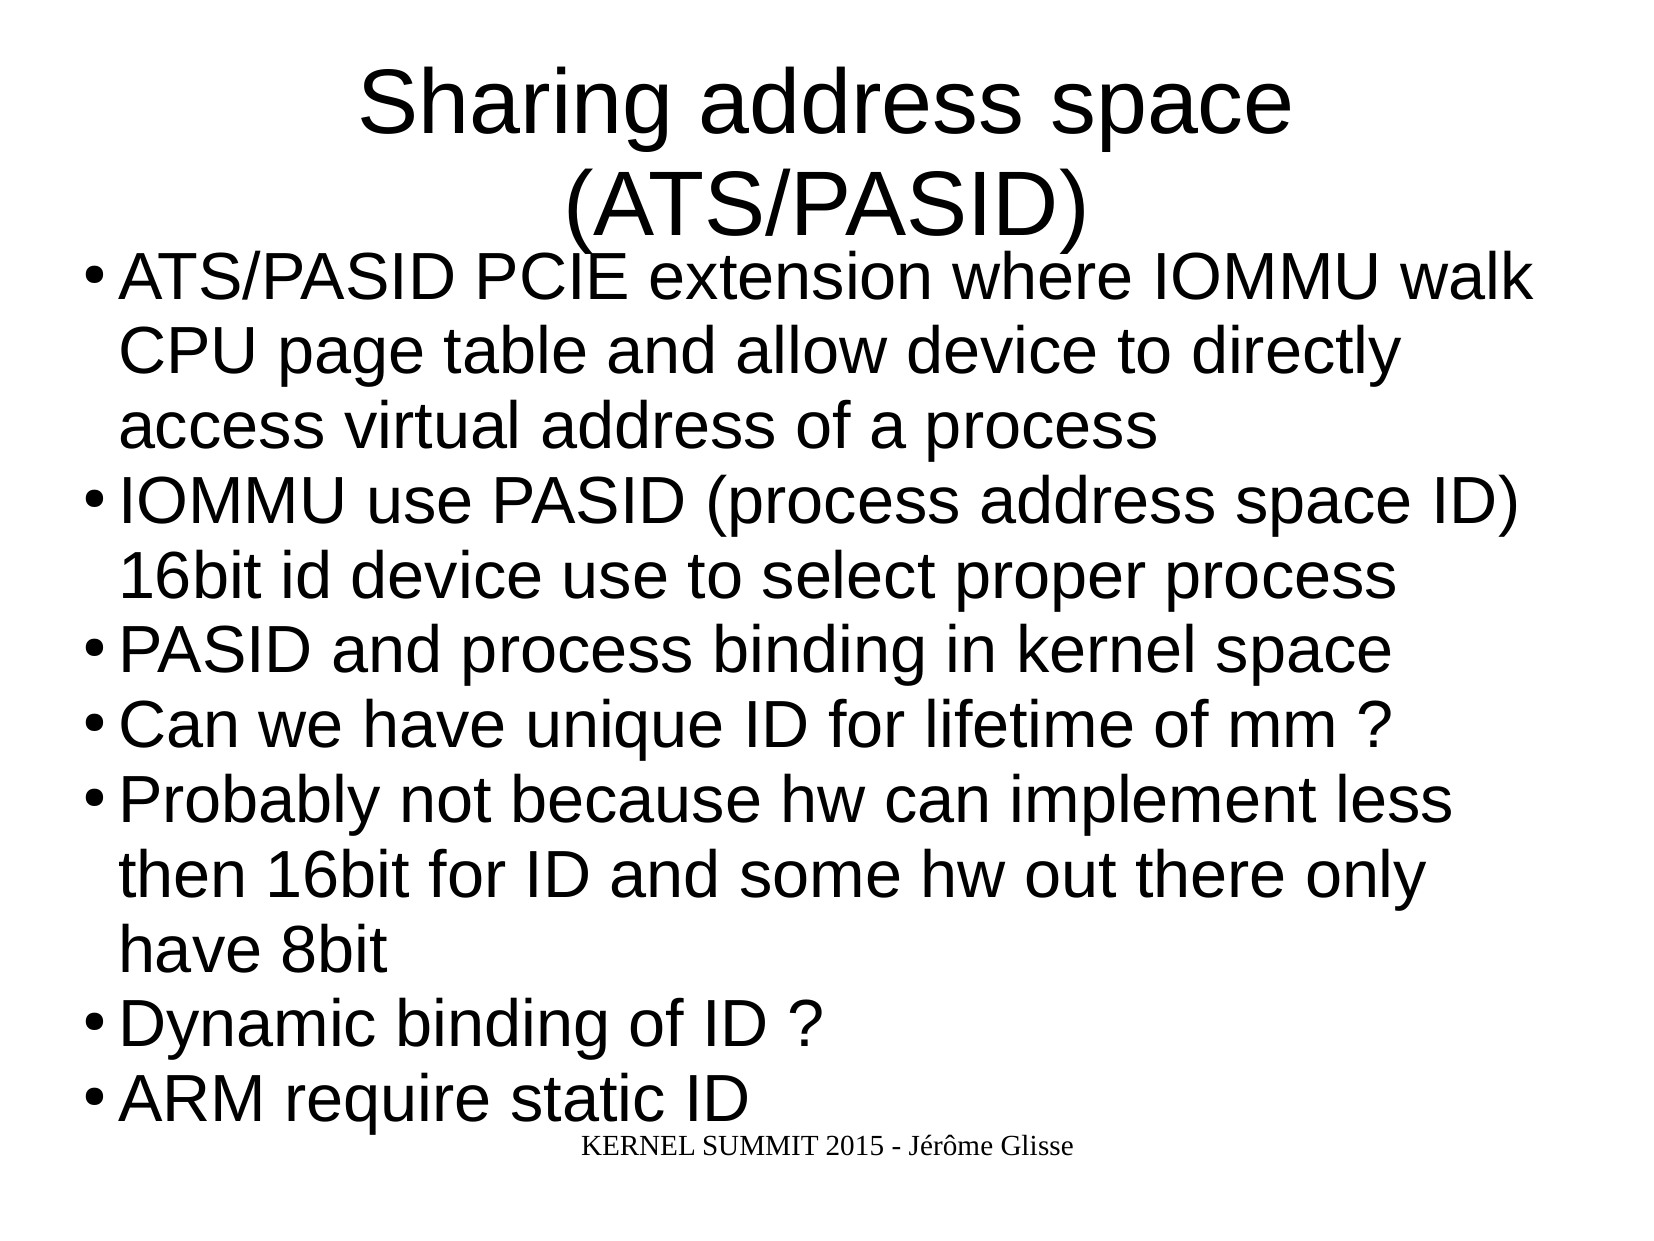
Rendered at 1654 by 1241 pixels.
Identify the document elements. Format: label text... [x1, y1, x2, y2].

title Sharing address space (ATS/PASID) [82, 49, 1571, 163]
subtitle ATS/PASID PCIE extension where IOMMU walk CPU page table and allow device to directly access virtual address of a process IOMMU use PASID (process address space ID) 16bit id device use to select proper process PASID and process binding in kernel space Can we have unique ID for lifetime of mm ? Probably not because hw can implement less then 16bit for ID and some hw out there only have 8bit Dynamic binding of ID ? ARM require static ID [82, 163, 1571, 1136]
